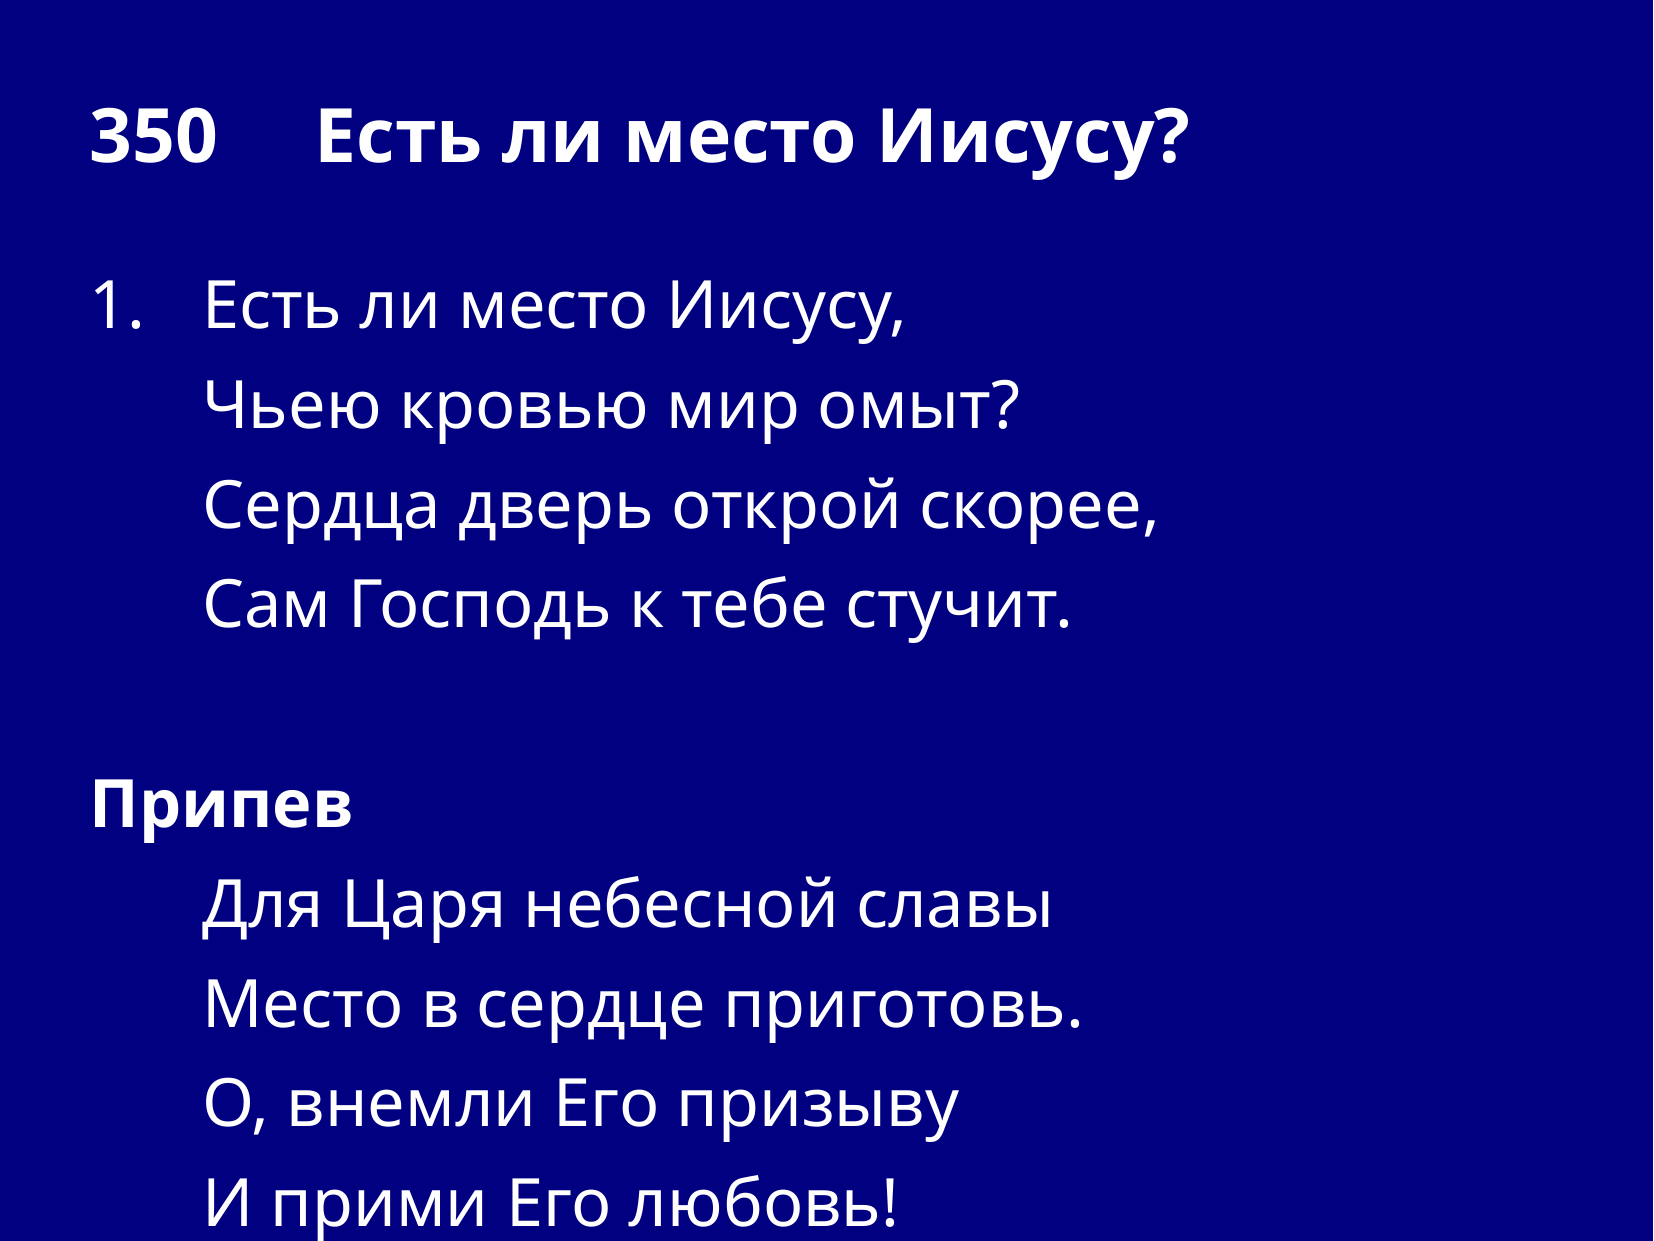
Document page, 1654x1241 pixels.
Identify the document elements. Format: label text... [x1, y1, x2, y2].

text_box 350 Есть ли место Иисусу? [75, 75, 1576, 188]
text_box 1. Есть ли место Иисусу, Чьею кровью мир омыт? Сердца дверь открой скорее, Сам Господь к тебе стучит. Припев Для Царя небесной славы Место в сердце приготовь. О, внемли Его призыву И прими Его любовь! [75, 188, 1576, 1163]
